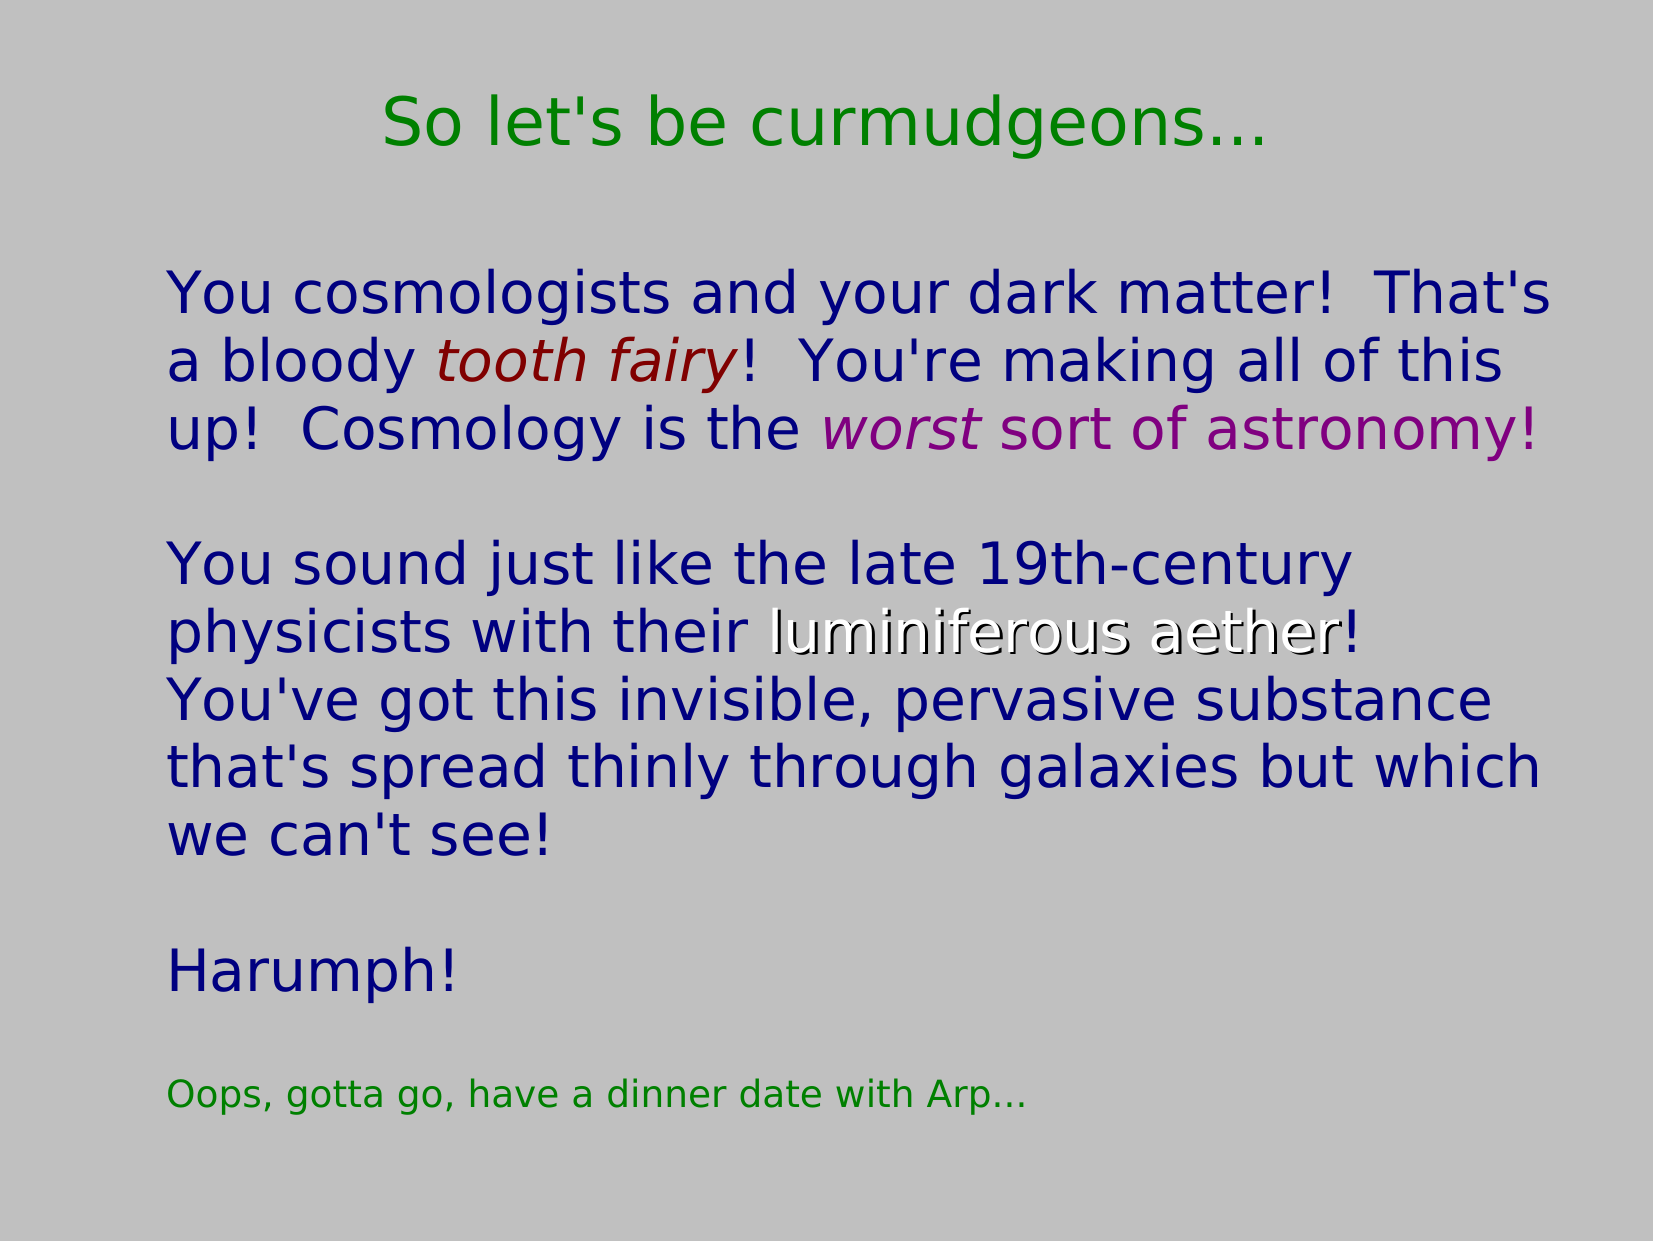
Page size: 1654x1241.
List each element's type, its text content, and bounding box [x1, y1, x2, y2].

text_box So let's be curmudgeons... [365, 75, 1288, 171]
text_box You cosmologists and your dark matter! That's a bloody tooth fairy! You're making all of this up! Cosmology is the worst sort of astronomy! You sound just like the late 19th-century physicists with their luminiferous aether! You've got this invisible, pervasive substance that's spread thinly through galaxies but which we can't see! Harumph! Oops, gotta go, have a dinner date with Arp... [150, 250, 1570, 1126]
